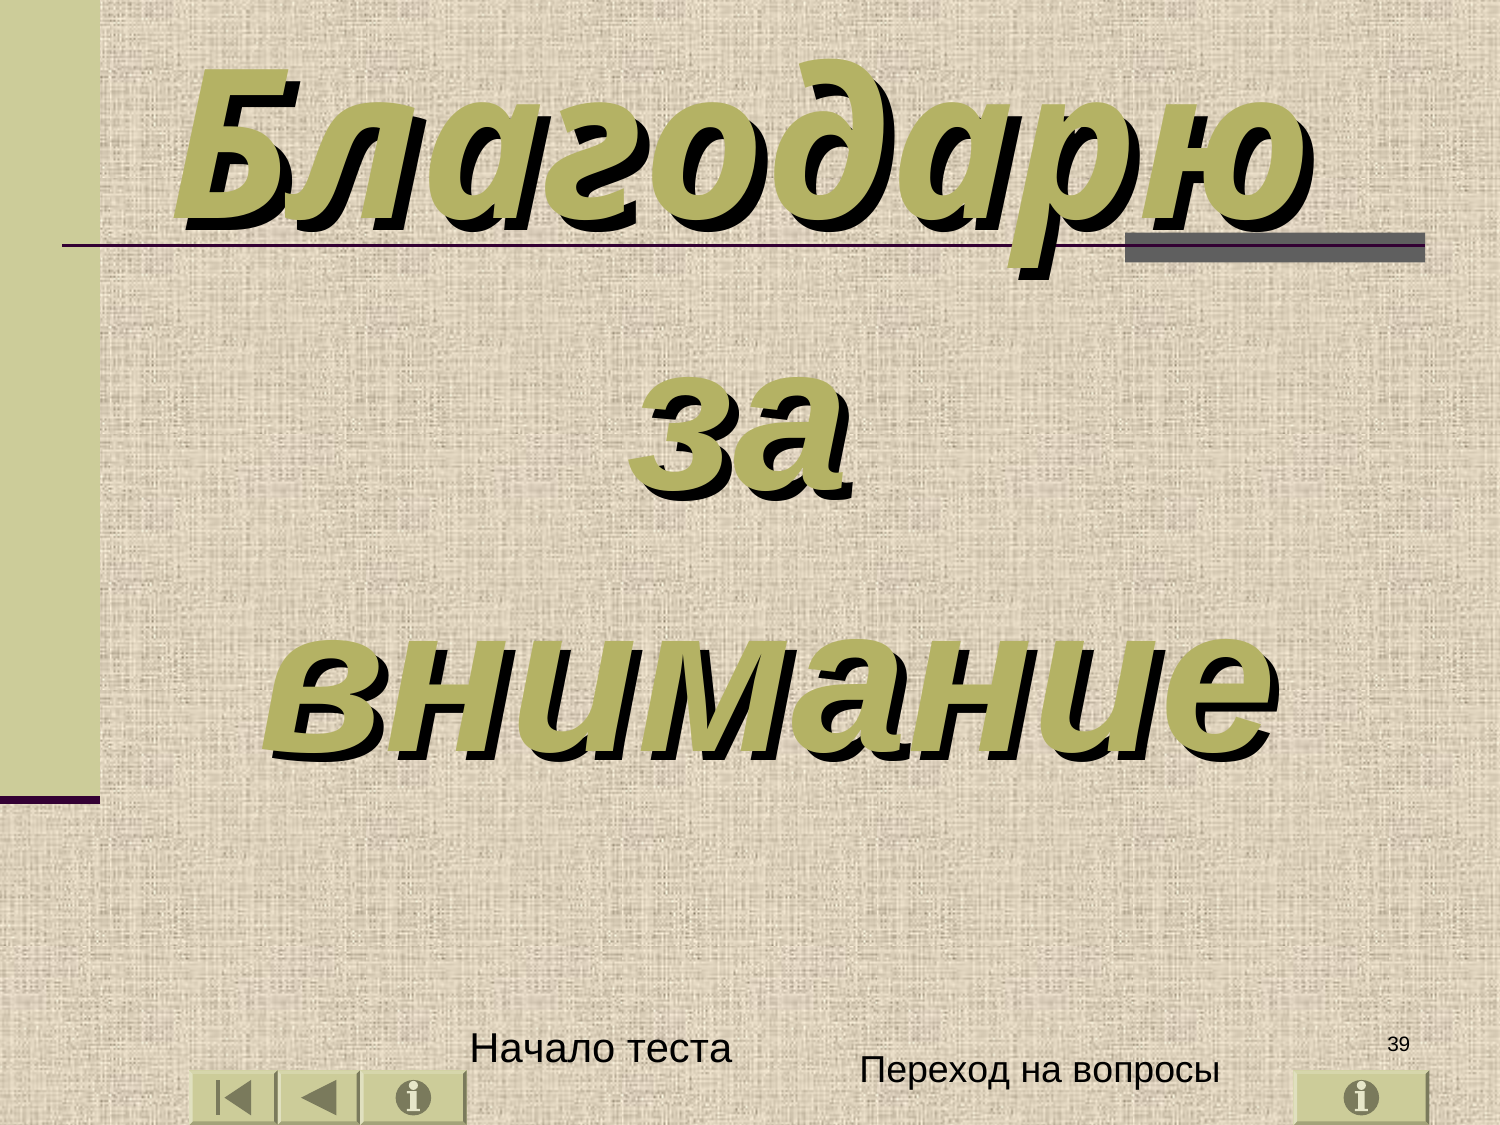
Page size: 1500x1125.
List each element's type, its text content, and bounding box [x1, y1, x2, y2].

text_box Начало теста [454, 1017, 751, 1080]
list Благодарю за внимание [88, 7, 1447, 806]
text_box [191, 1070, 278, 1125]
text_box [279, 1070, 360, 1125]
text_box [1295, 1070, 1430, 1125]
text_box [362, 1074, 467, 1125]
text_box Переход на вопросы [844, 1040, 1294, 1099]
picture [0, 0, 1500, 1125]
